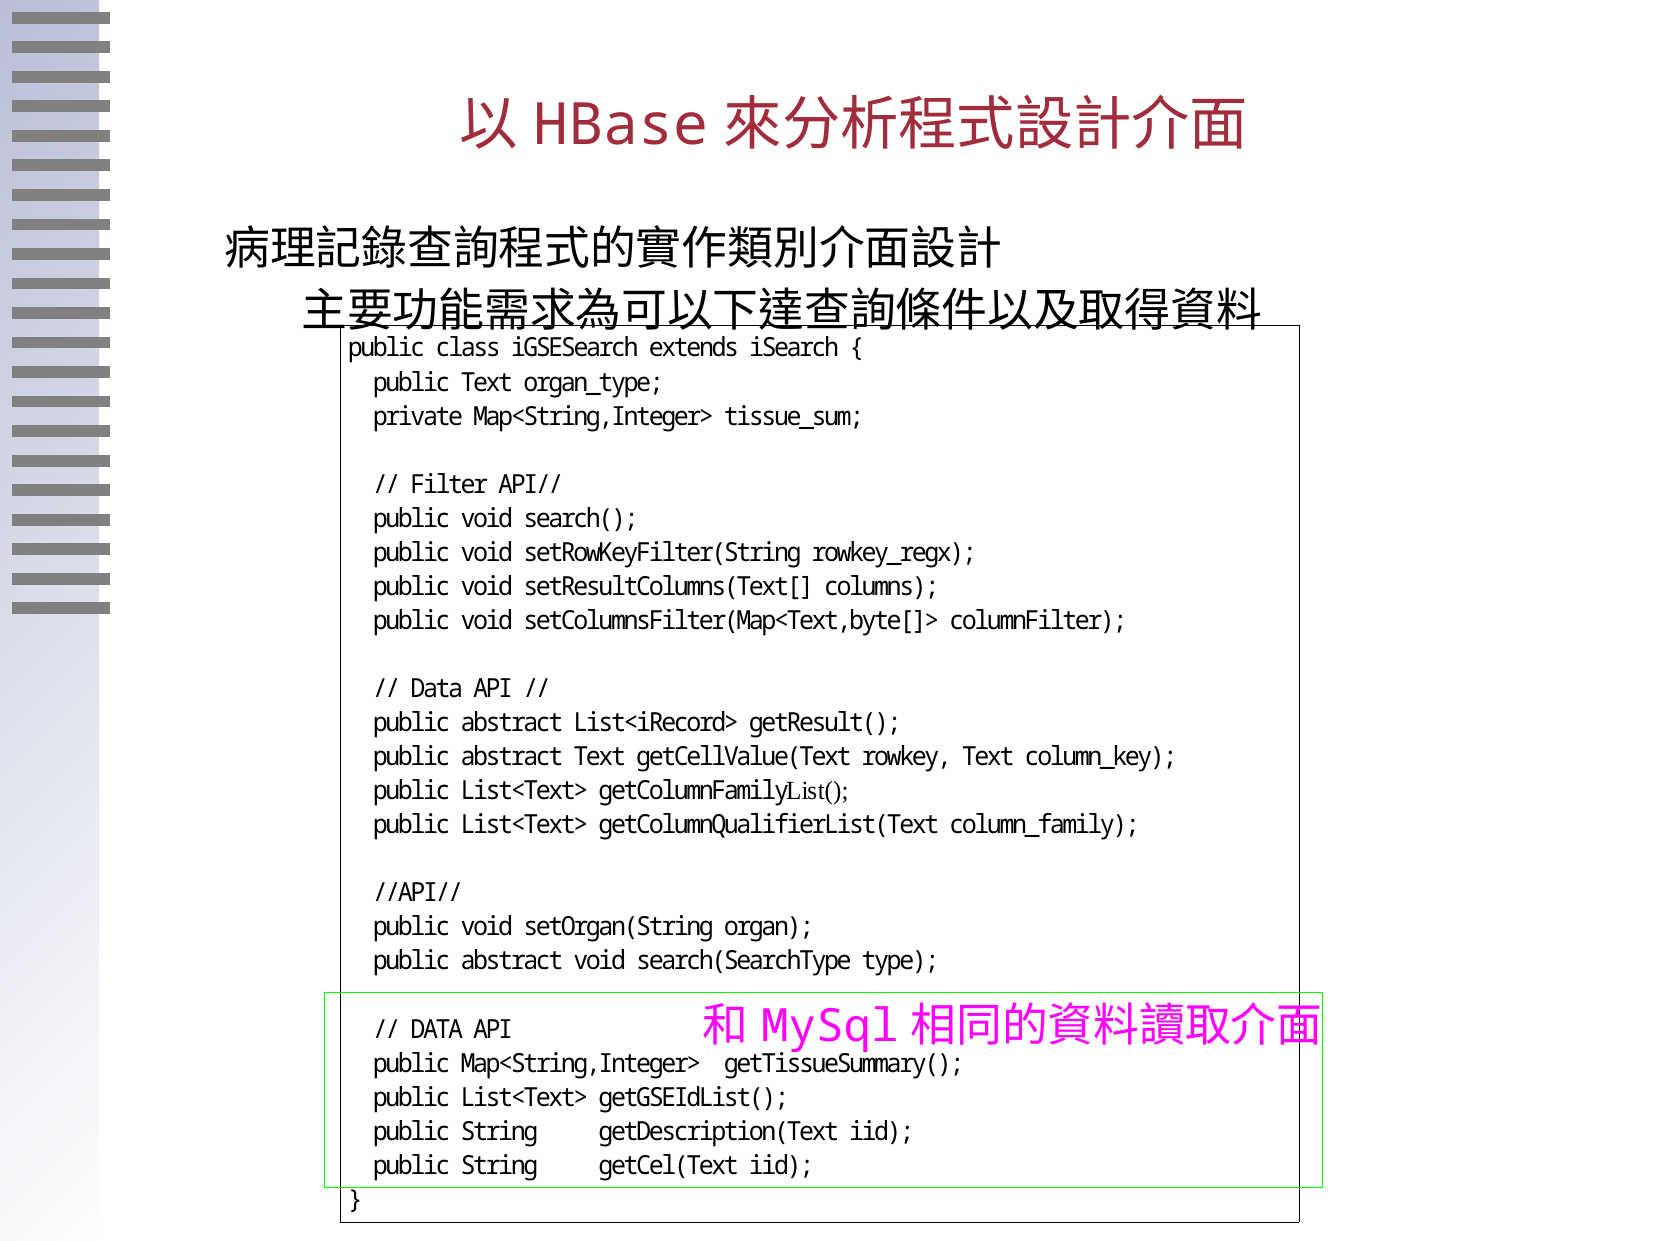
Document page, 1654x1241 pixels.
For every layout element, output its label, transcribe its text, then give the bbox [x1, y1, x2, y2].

title 以HBase來分析程式設計介面 [147, 29, 1560, 216]
text_box 和MySql相同的資料讀取介面 [702, 992, 1323, 1047]
text_box 病理記錄查詢程式的實作類別介面設計 主要功能需求為可以下達查詢條件以及取得資料 [206, 215, 1315, 325]
text_box [324, 992, 1323, 1188]
chart [324, 324, 1325, 1241]
